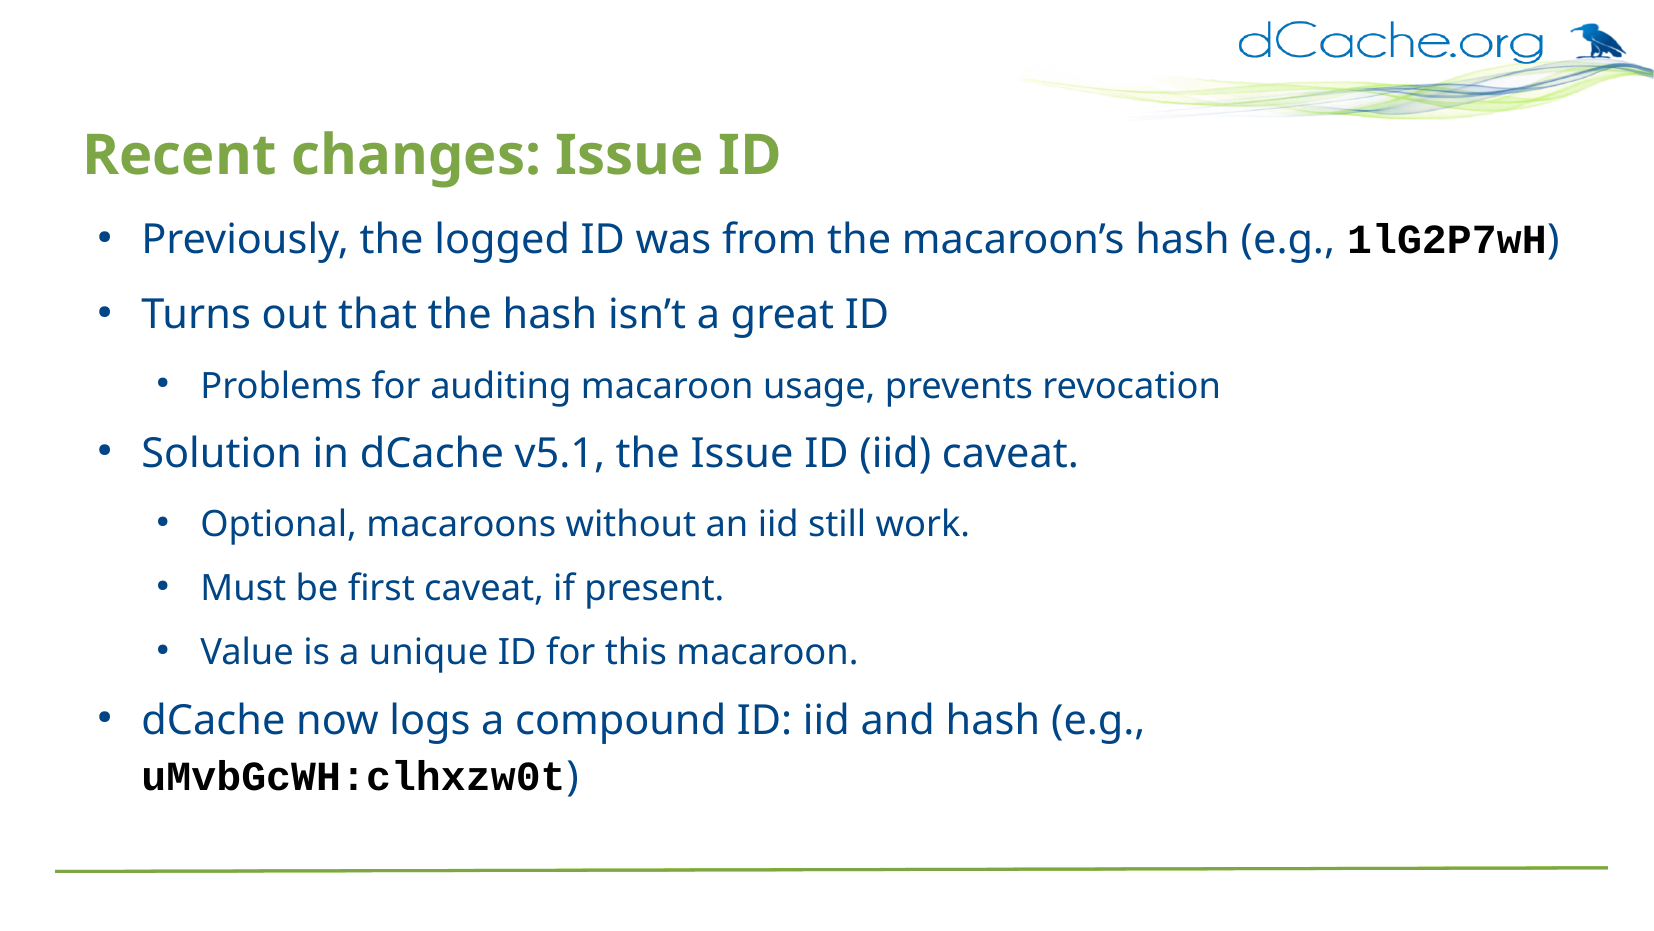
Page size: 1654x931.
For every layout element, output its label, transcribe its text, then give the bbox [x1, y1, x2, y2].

picture [956, 12, 1654, 127]
title Recent changes: Issue ID [82, 116, 1605, 189]
list Previously, the logged ID was from the macaroon’s hash (e.g., 1lG2P7wH) Turns out that the hash isn’t a great ID Problems for auditing macaroon usage, prevents revocation Solution in dCache v5.1, the Issue ID (iid) caveat. Optional, macaroons without an iid still work. Must be first caveat, if present. Value is a unique ID for this macaroon. dCache now logs a compound ID: iid and hash (e.g., uMvbGcWH:clhxzw0t) [82, 209, 1561, 838]
